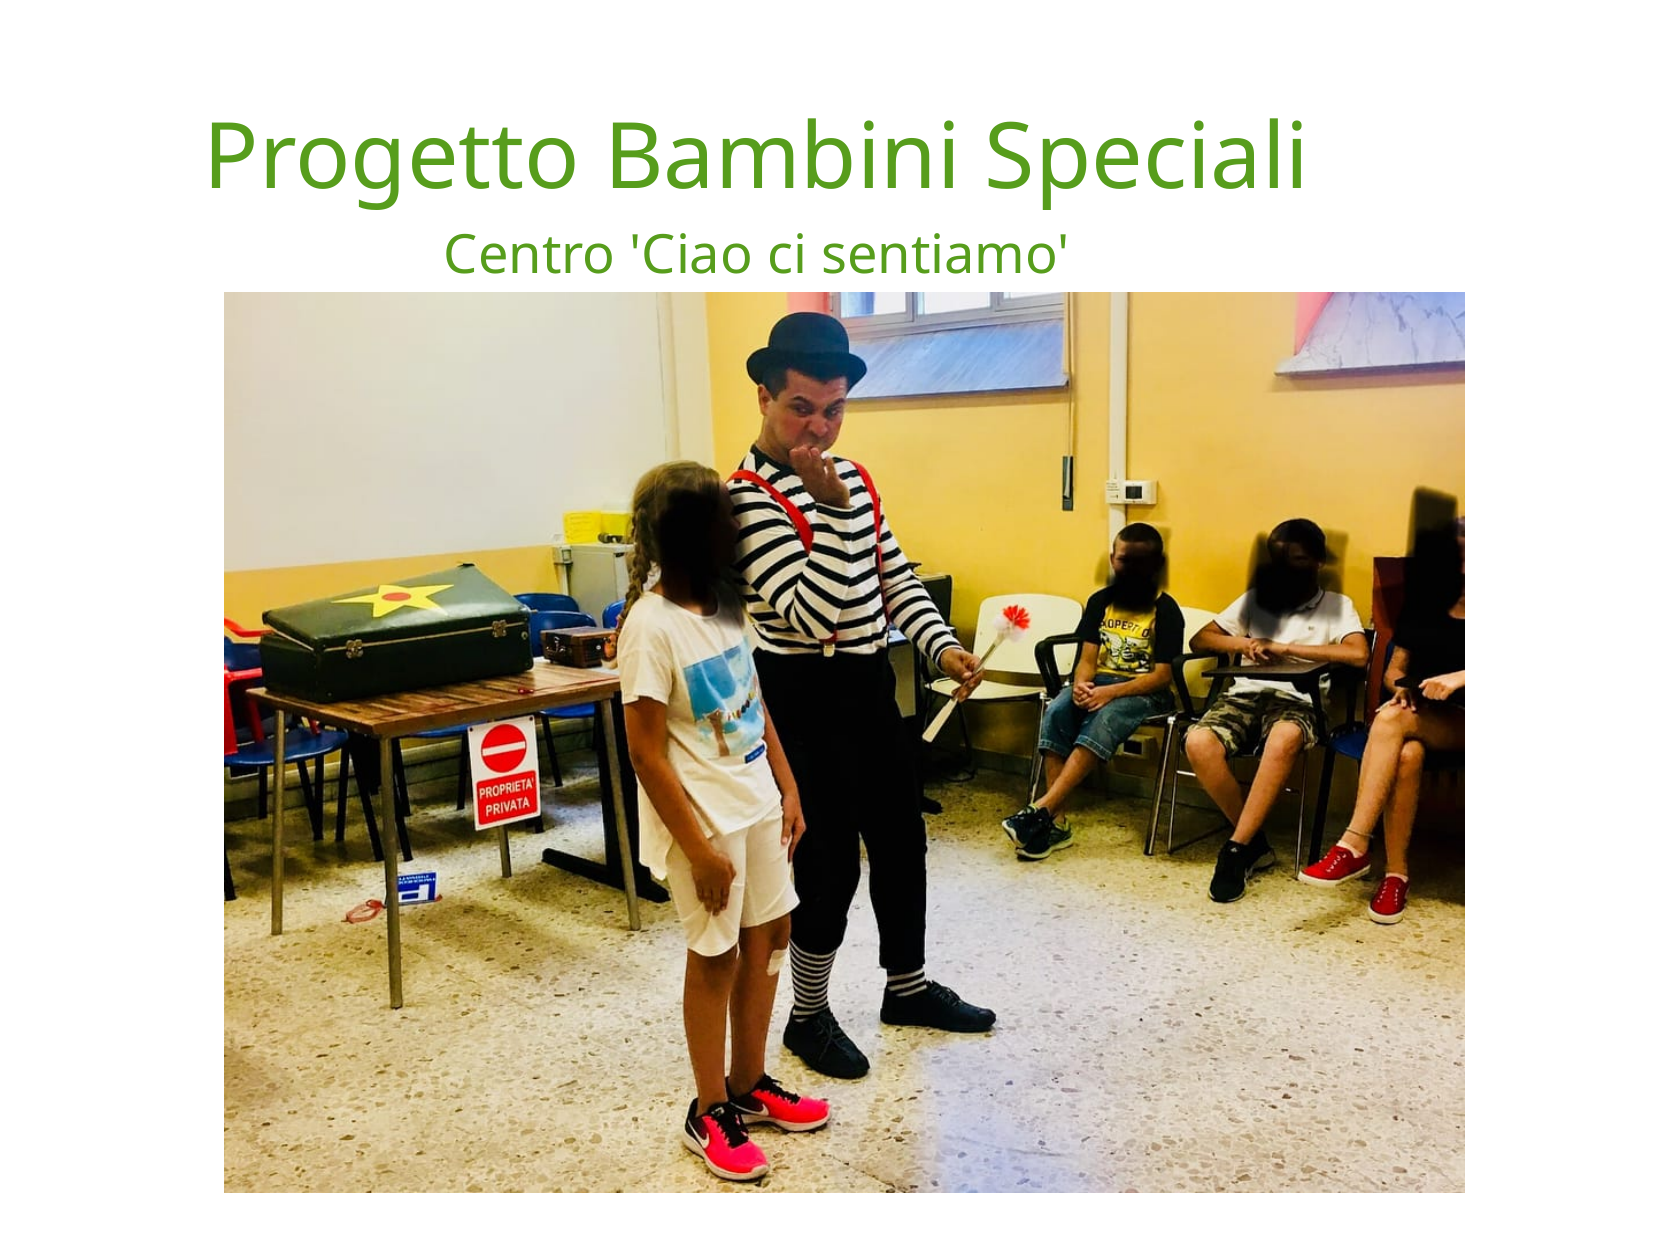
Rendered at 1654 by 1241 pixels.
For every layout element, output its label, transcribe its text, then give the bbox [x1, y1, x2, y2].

picture [224, 292, 1465, 1193]
text_box Progetto Bambini Speciali Centro 'Ciao ci sentiamo' [188, 82, 1526, 304]
